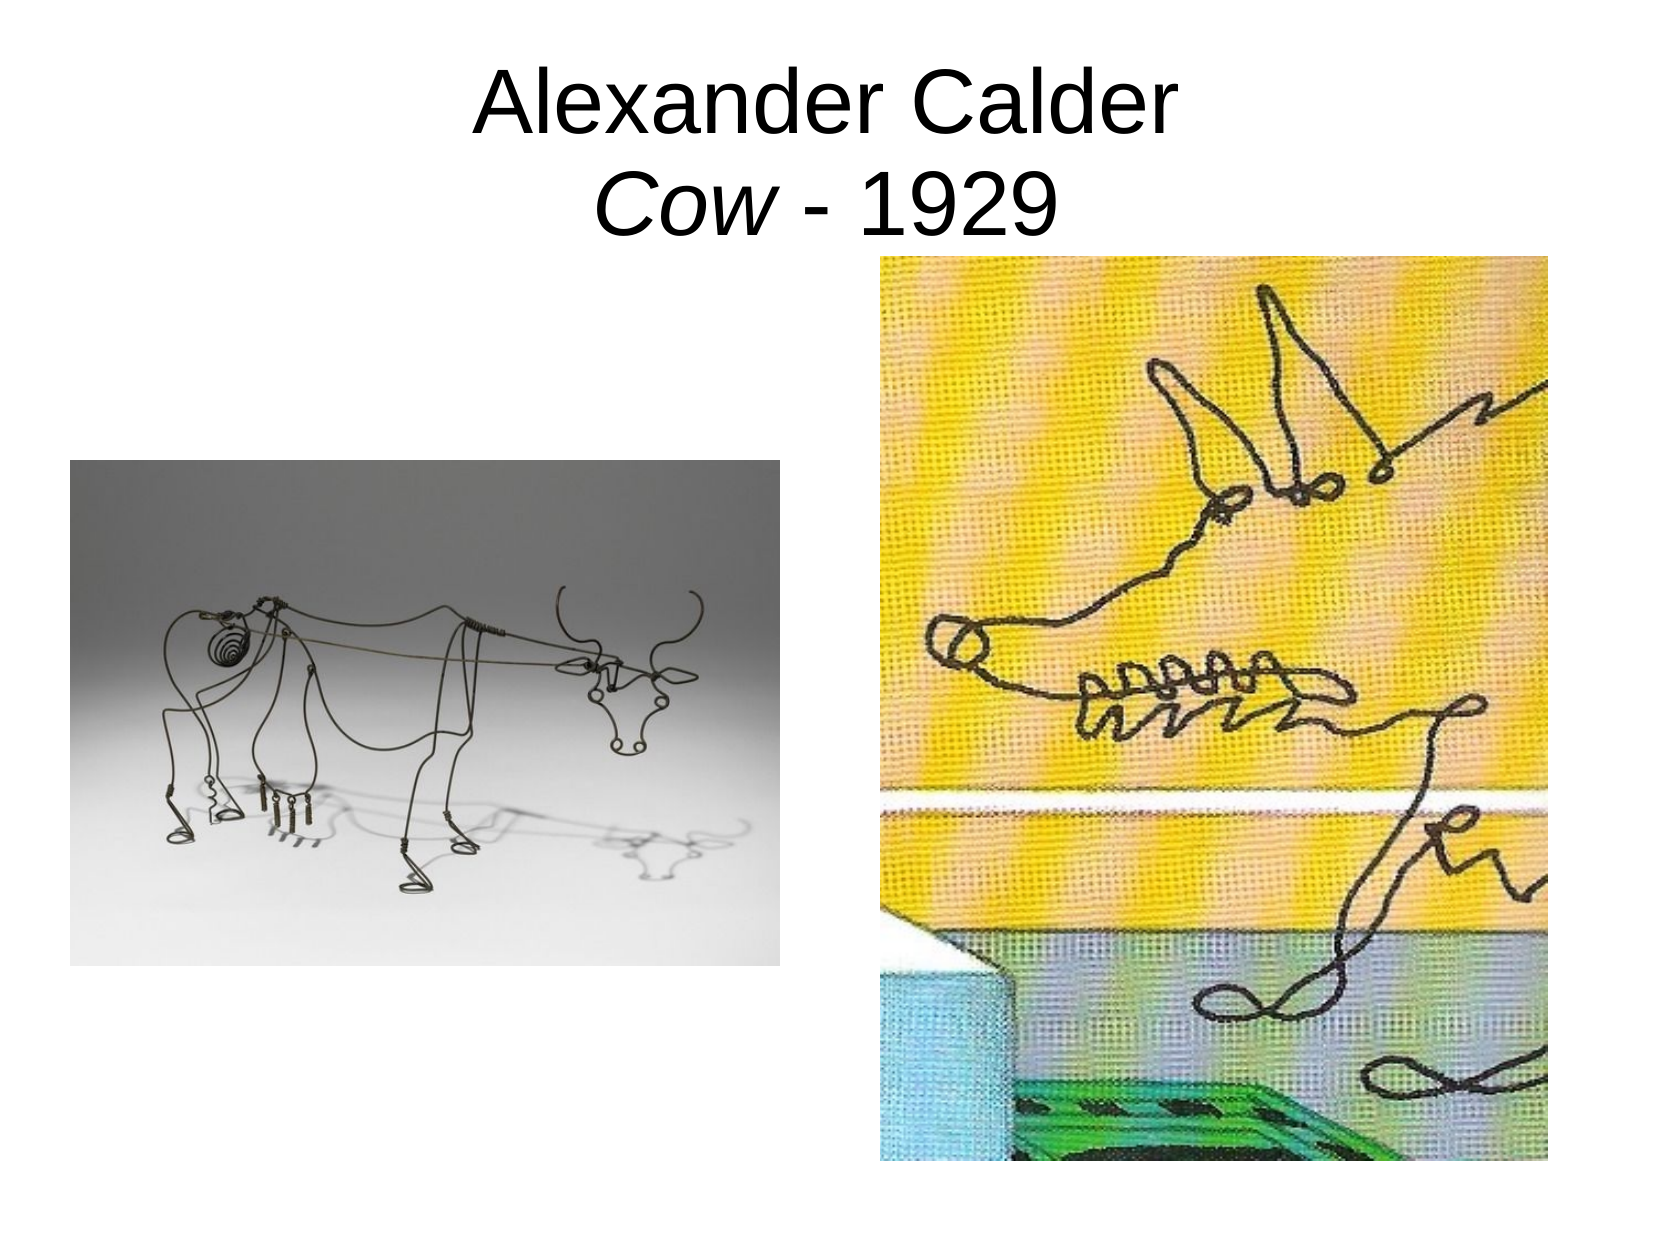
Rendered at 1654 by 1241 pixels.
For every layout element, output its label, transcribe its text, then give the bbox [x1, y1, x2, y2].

title Alexander Calder Cow - 1929 [82, 49, 1571, 257]
picture [880, 256, 1548, 1161]
picture [70, 460, 780, 966]
